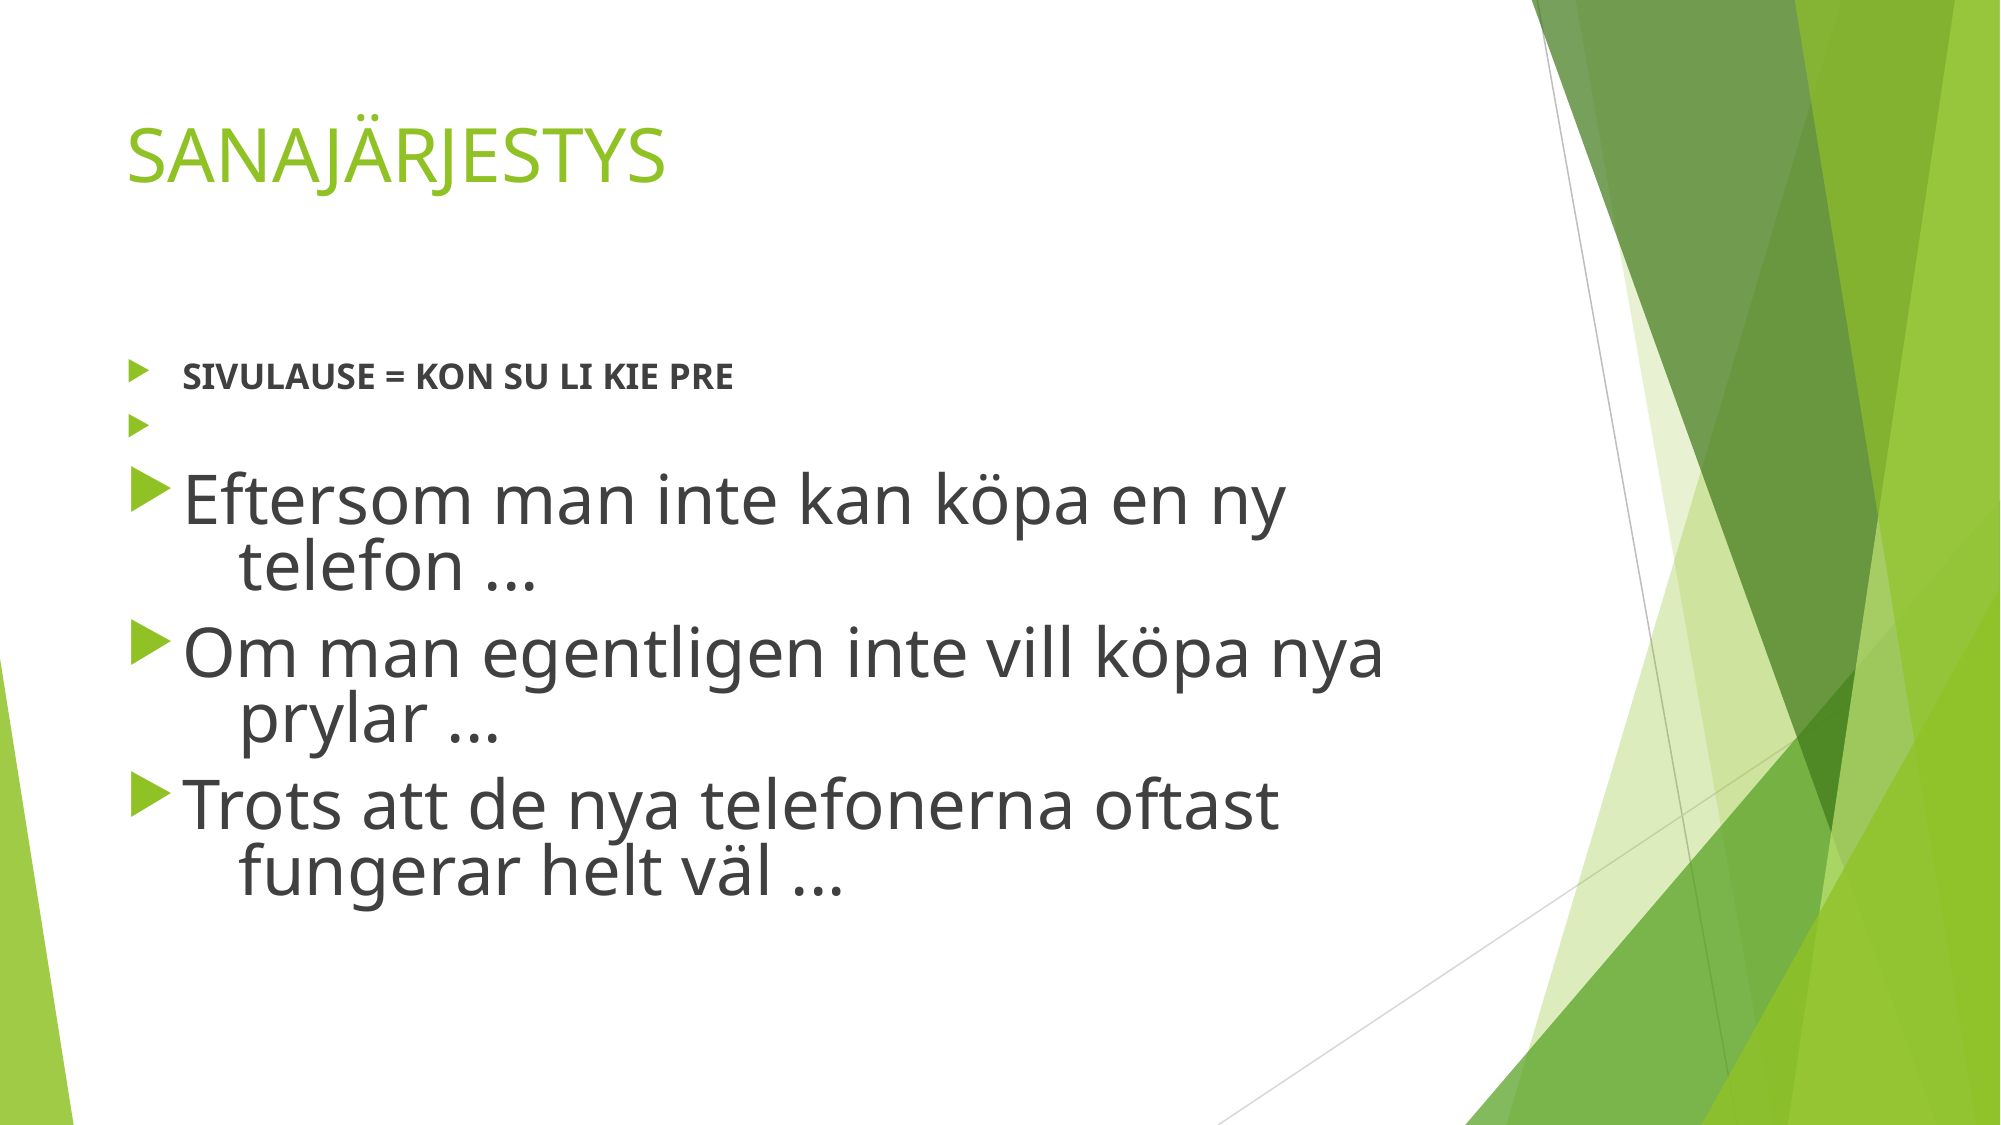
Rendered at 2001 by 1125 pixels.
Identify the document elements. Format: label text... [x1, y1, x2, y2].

title SANAJÄRJESTYS [111, 99, 1522, 317]
list SIVULAUSE = KON SU LI KIE PRE Eftersom man inte kan köpa en ny telefon ... Om man egentligen inte vill köpa nya prylar ... Trots att de nya telefonerna oftast fungerar helt väl ... [111, 354, 1522, 992]
